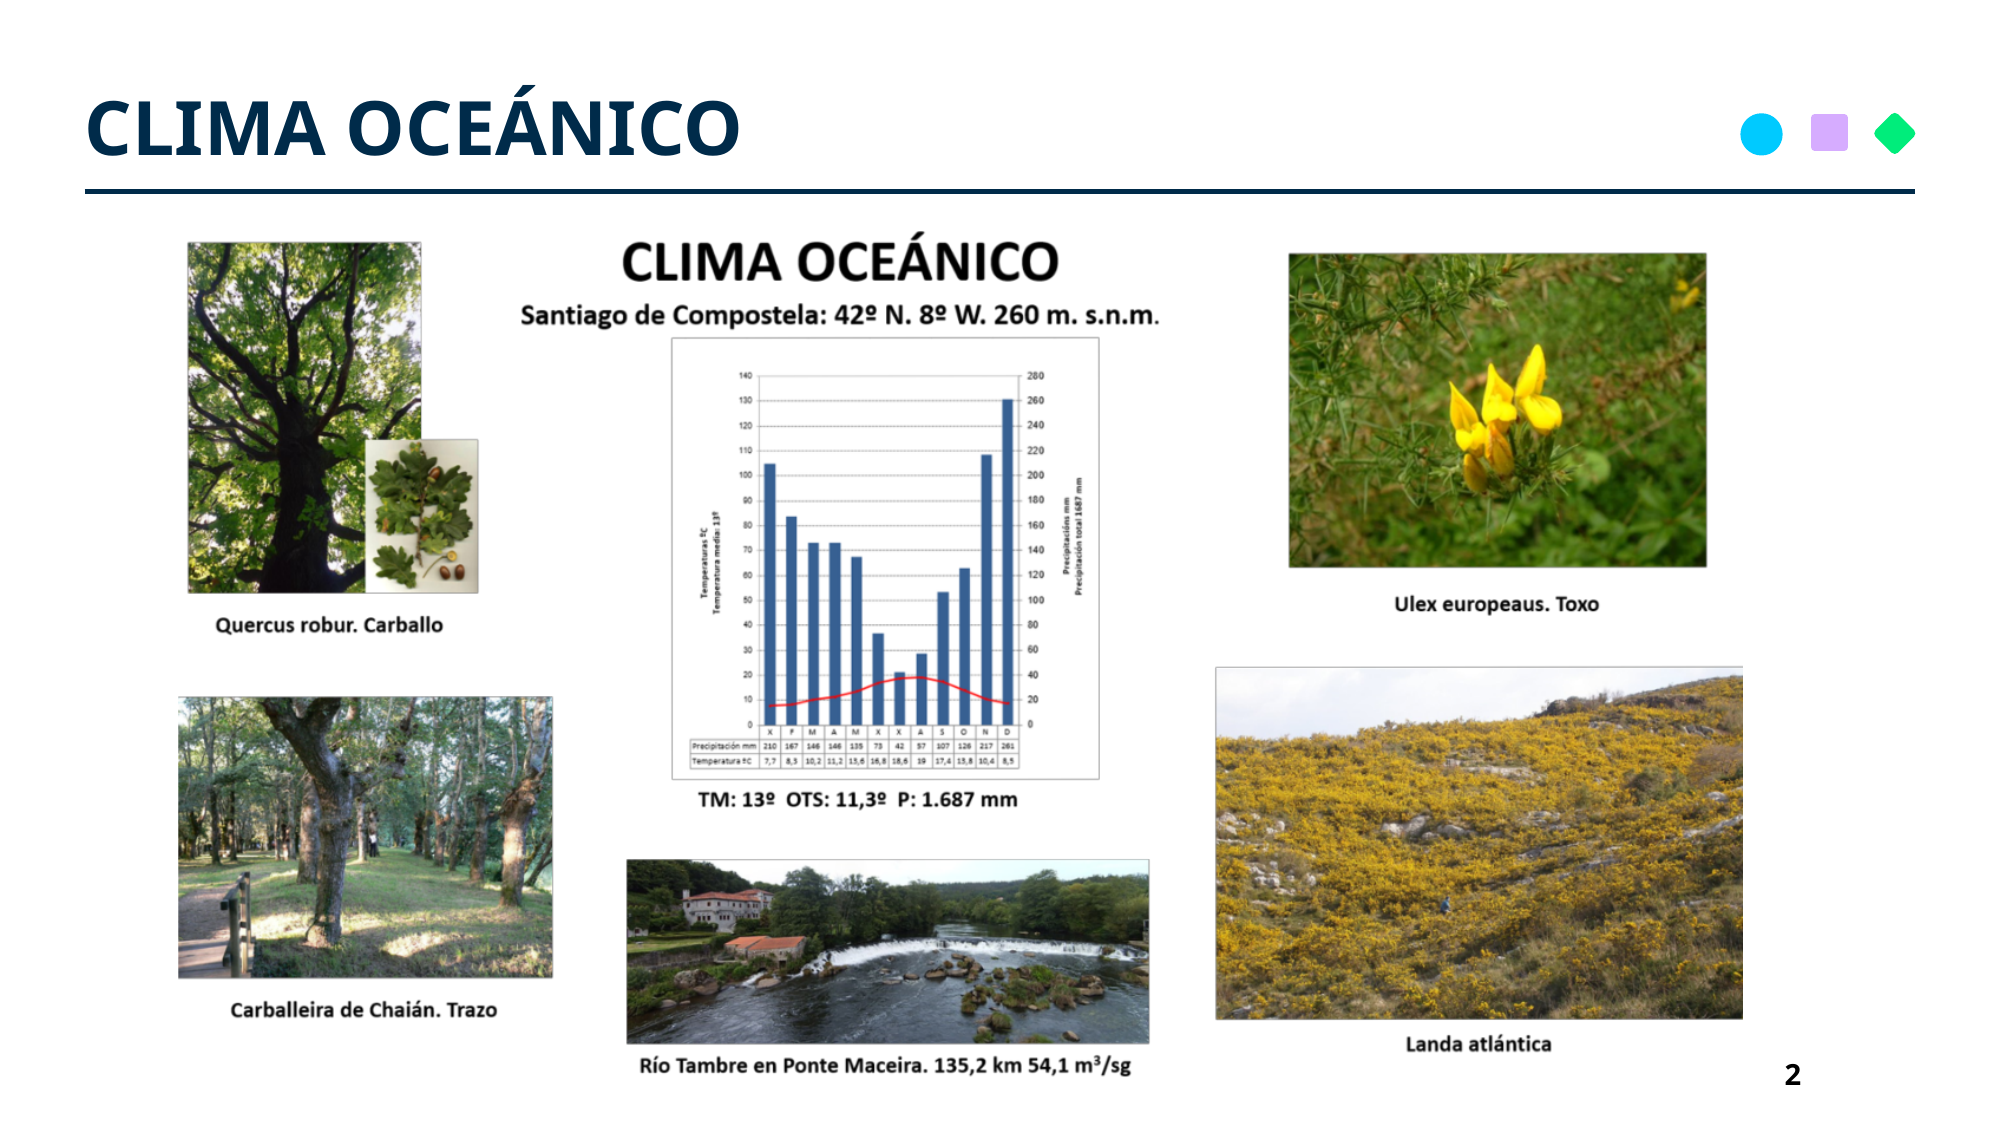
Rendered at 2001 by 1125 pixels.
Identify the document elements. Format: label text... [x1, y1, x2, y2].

picture [177, 204, 1743, 1093]
title CLIMA OCEÁNICO [84, 29, 1601, 178]
